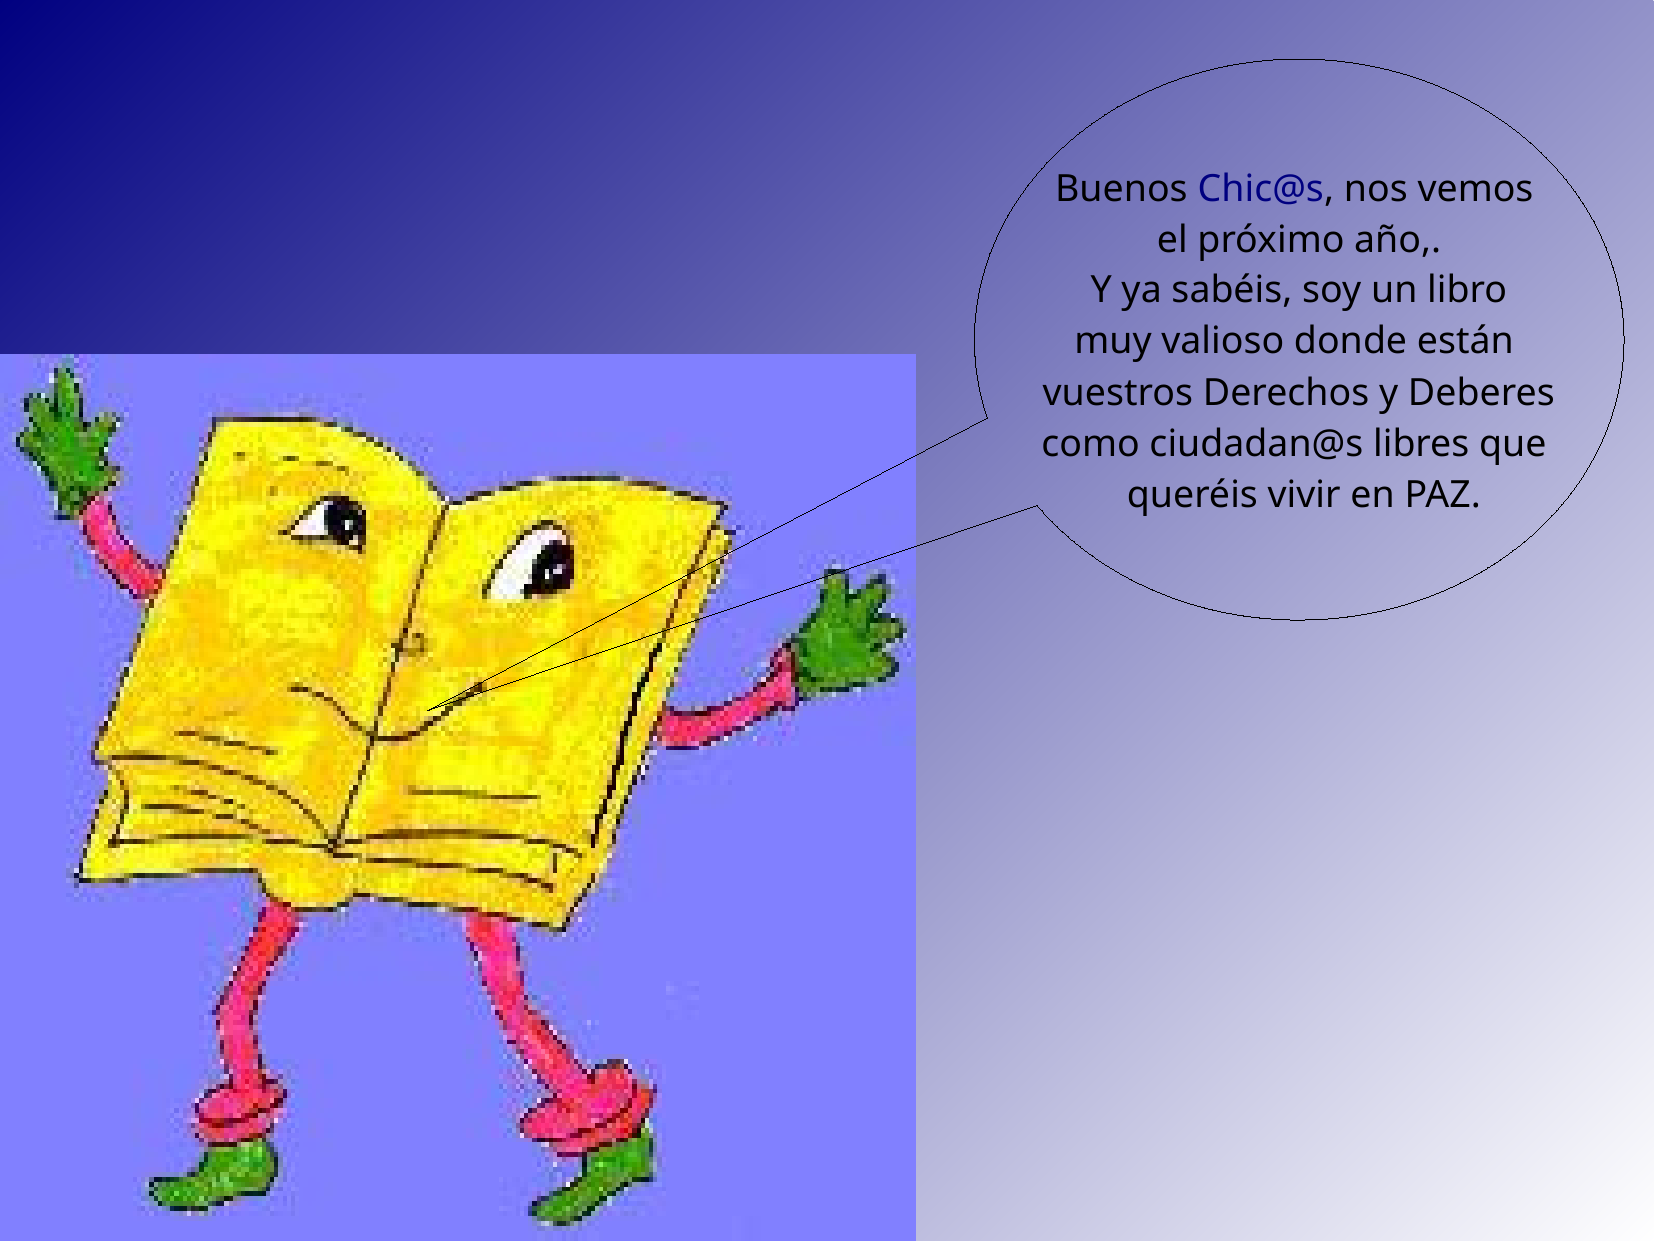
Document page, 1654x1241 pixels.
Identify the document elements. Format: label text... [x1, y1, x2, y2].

picture [0, 354, 916, 1241]
text_box Buenos Chic@s, nos vemos el próximo año,. Y ya sabéis, soy un libro muy valioso donde están vuestros Derechos y Deberes como ciudadan@s libres que queréis vivir en PAZ. [427, 59, 1625, 711]
